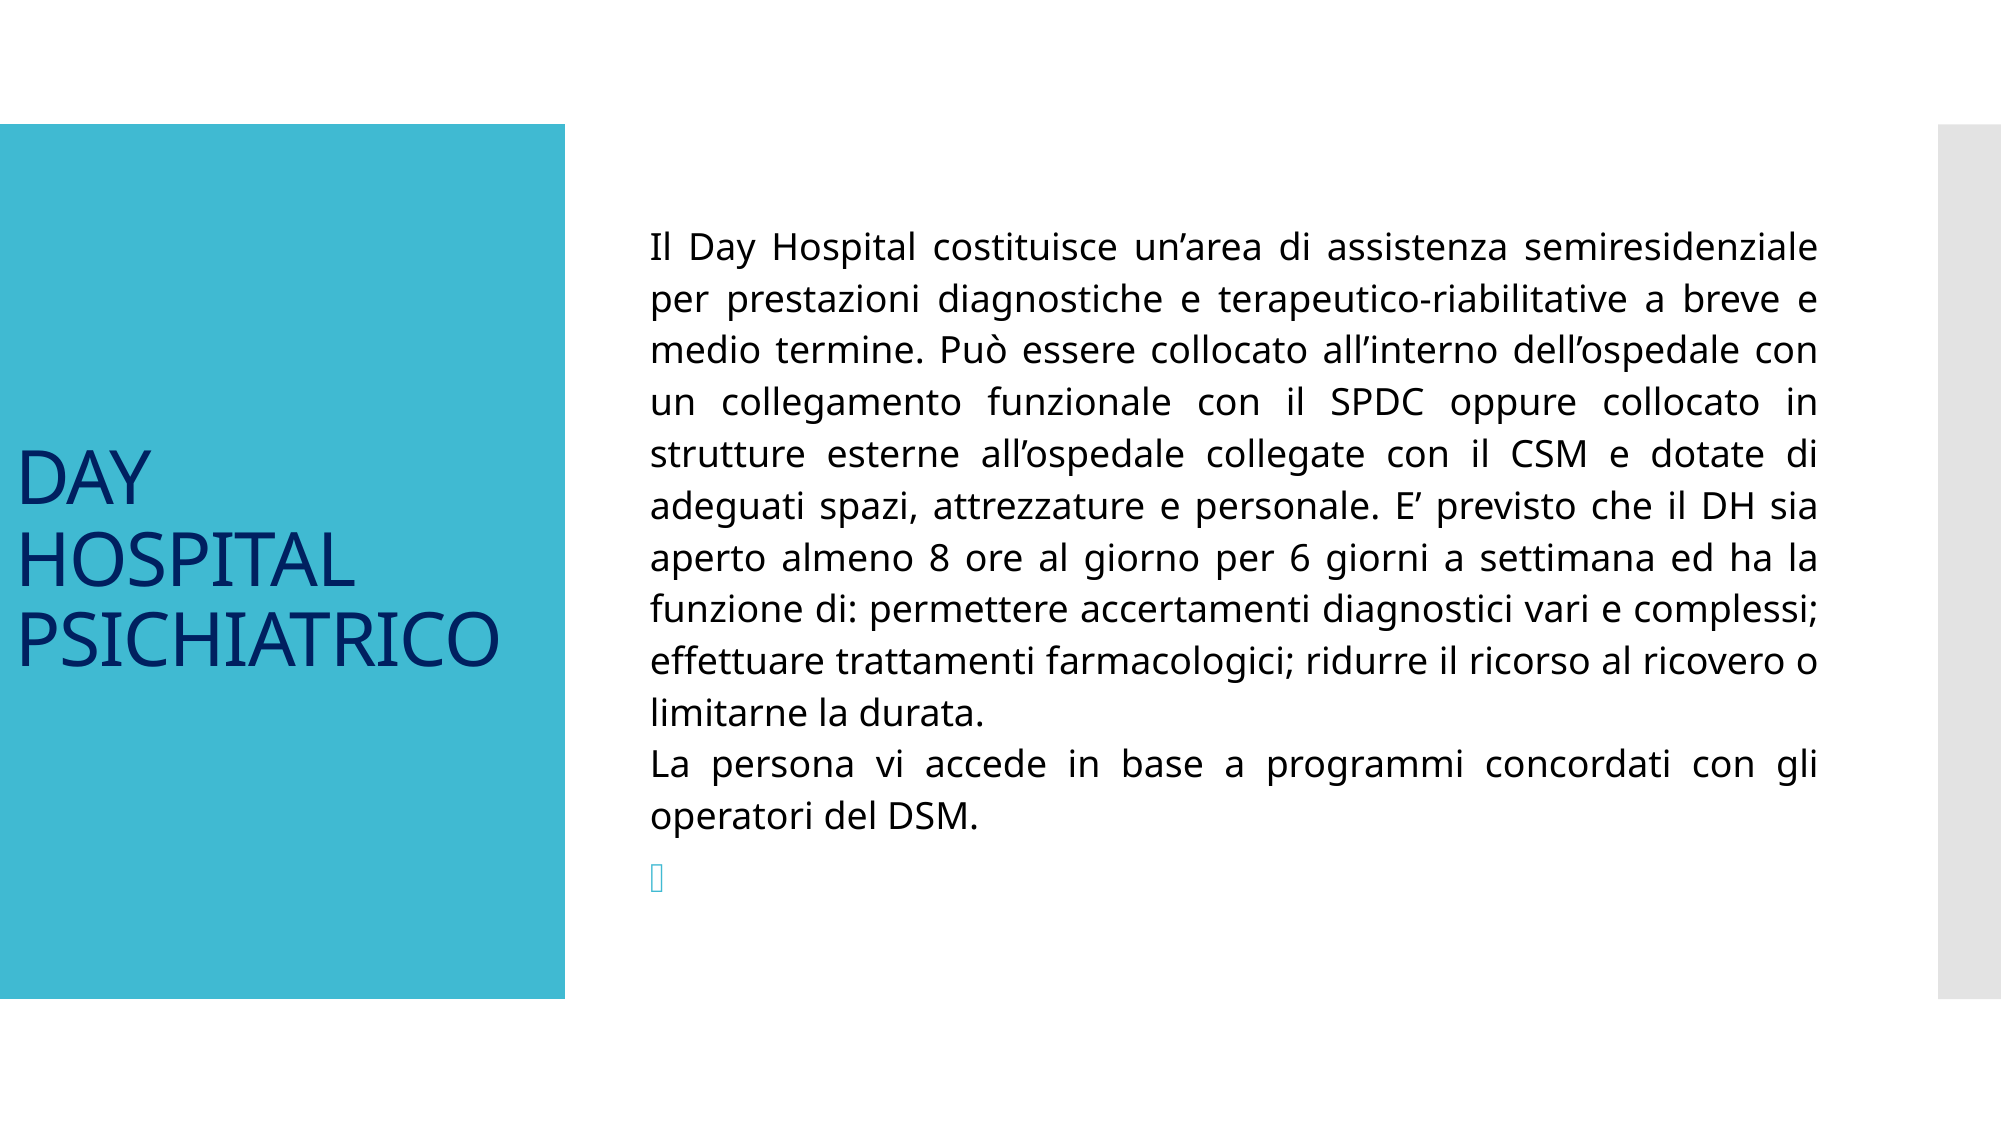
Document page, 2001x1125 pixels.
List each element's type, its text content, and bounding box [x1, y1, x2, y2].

title DAY HOSPITAL PSICHIATRICO [0, 184, 564, 940]
list Il Day Hospital costituisce un’area di assistenza semiresidenziale per prestazioni diagnostiche e terapeutico-riabilitative a breve e medio termine. Può essere collocato all’interno dell’ospedale con un collegamento funzionale con il SPDC oppure collocato in strutture esterne all’ospedale collegate con il CSM e dotate di adeguati spazi, attrezzature e personale. E’ previsto che il DH sia aperto almeno 8 ore al giorno per 6 giorni a settimana ed ha la funzione di: permettere accertamenti diagnostici vari e complessi; effettuare trattamenti farmacologici; ridurre il ricorso al ricovero o limitarne la durata. La persona vi accede in base a programmi concordati con gli operatori del DSM. [634, 141, 1835, 982]
